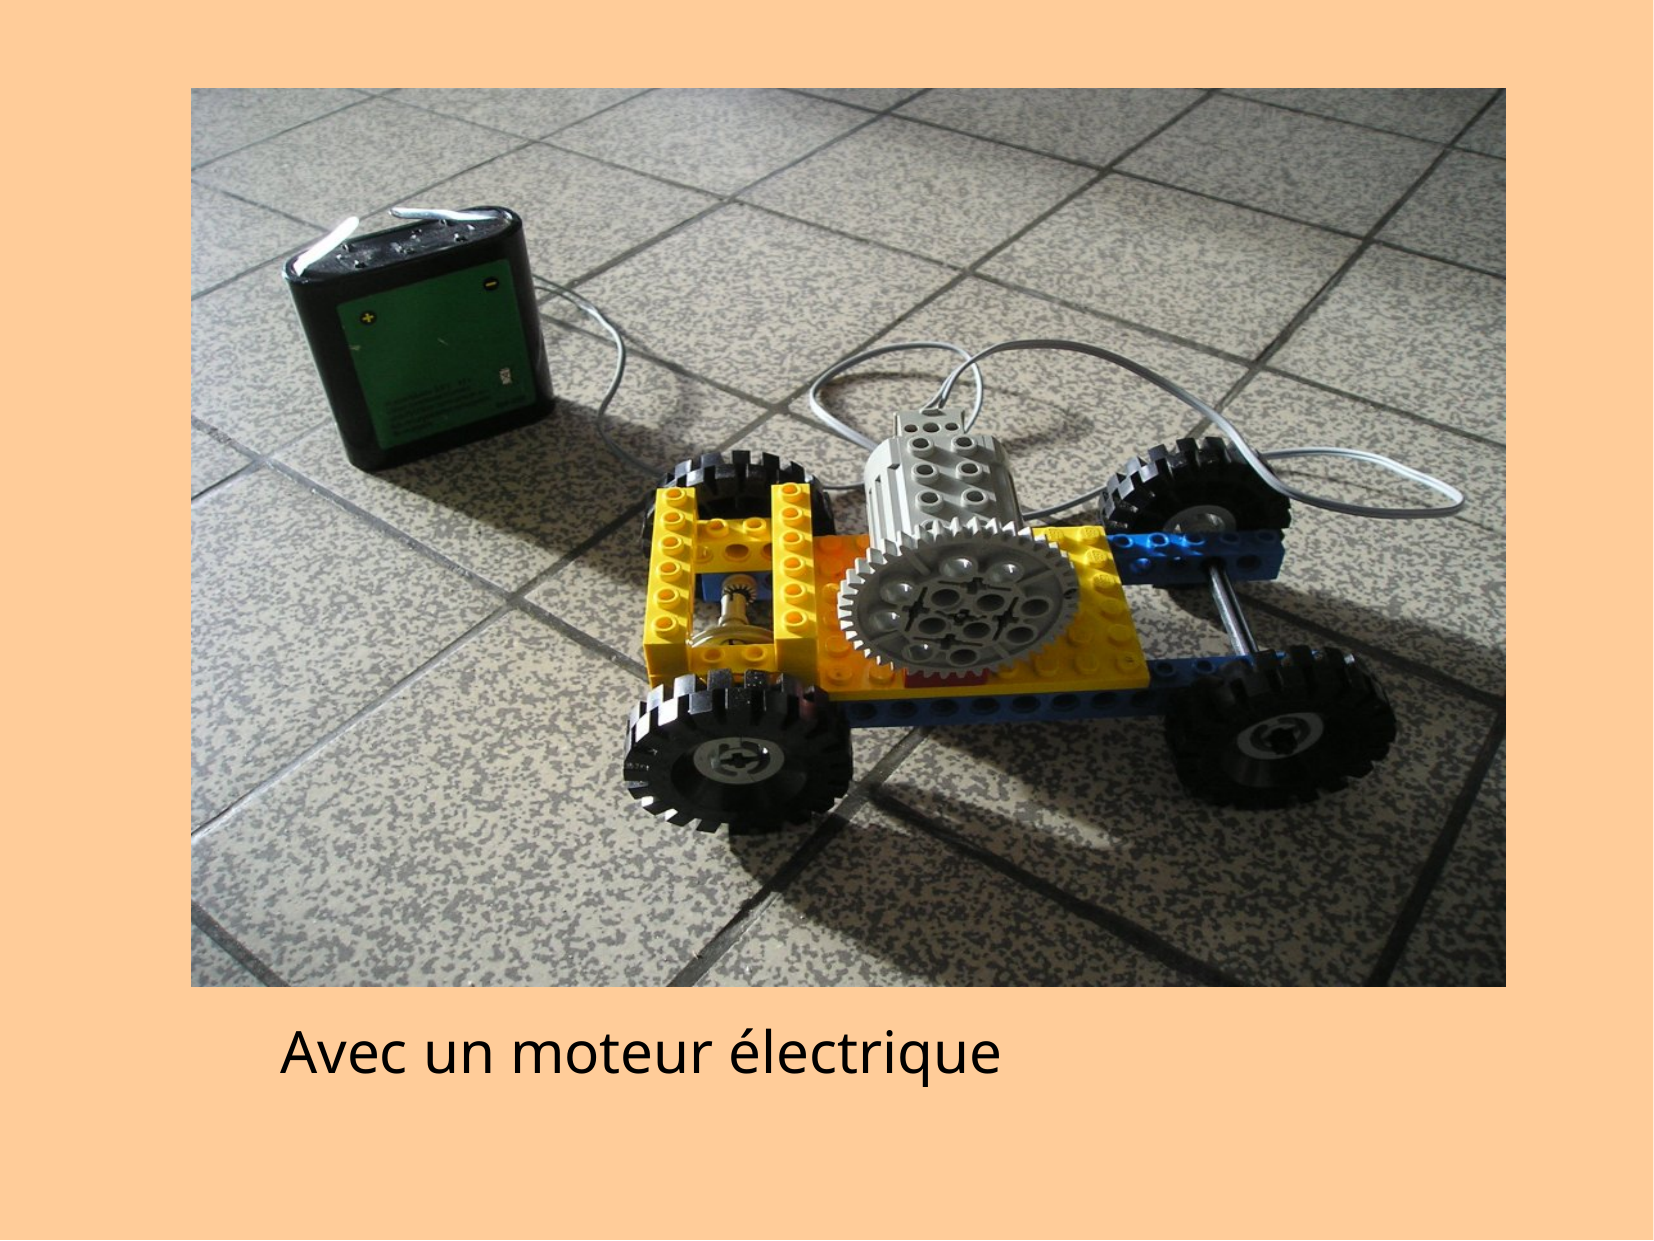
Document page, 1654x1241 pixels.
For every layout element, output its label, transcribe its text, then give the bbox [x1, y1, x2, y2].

text_box Avec un moteur électrique [265, 1003, 1063, 1155]
picture [191, 88, 1506, 987]
